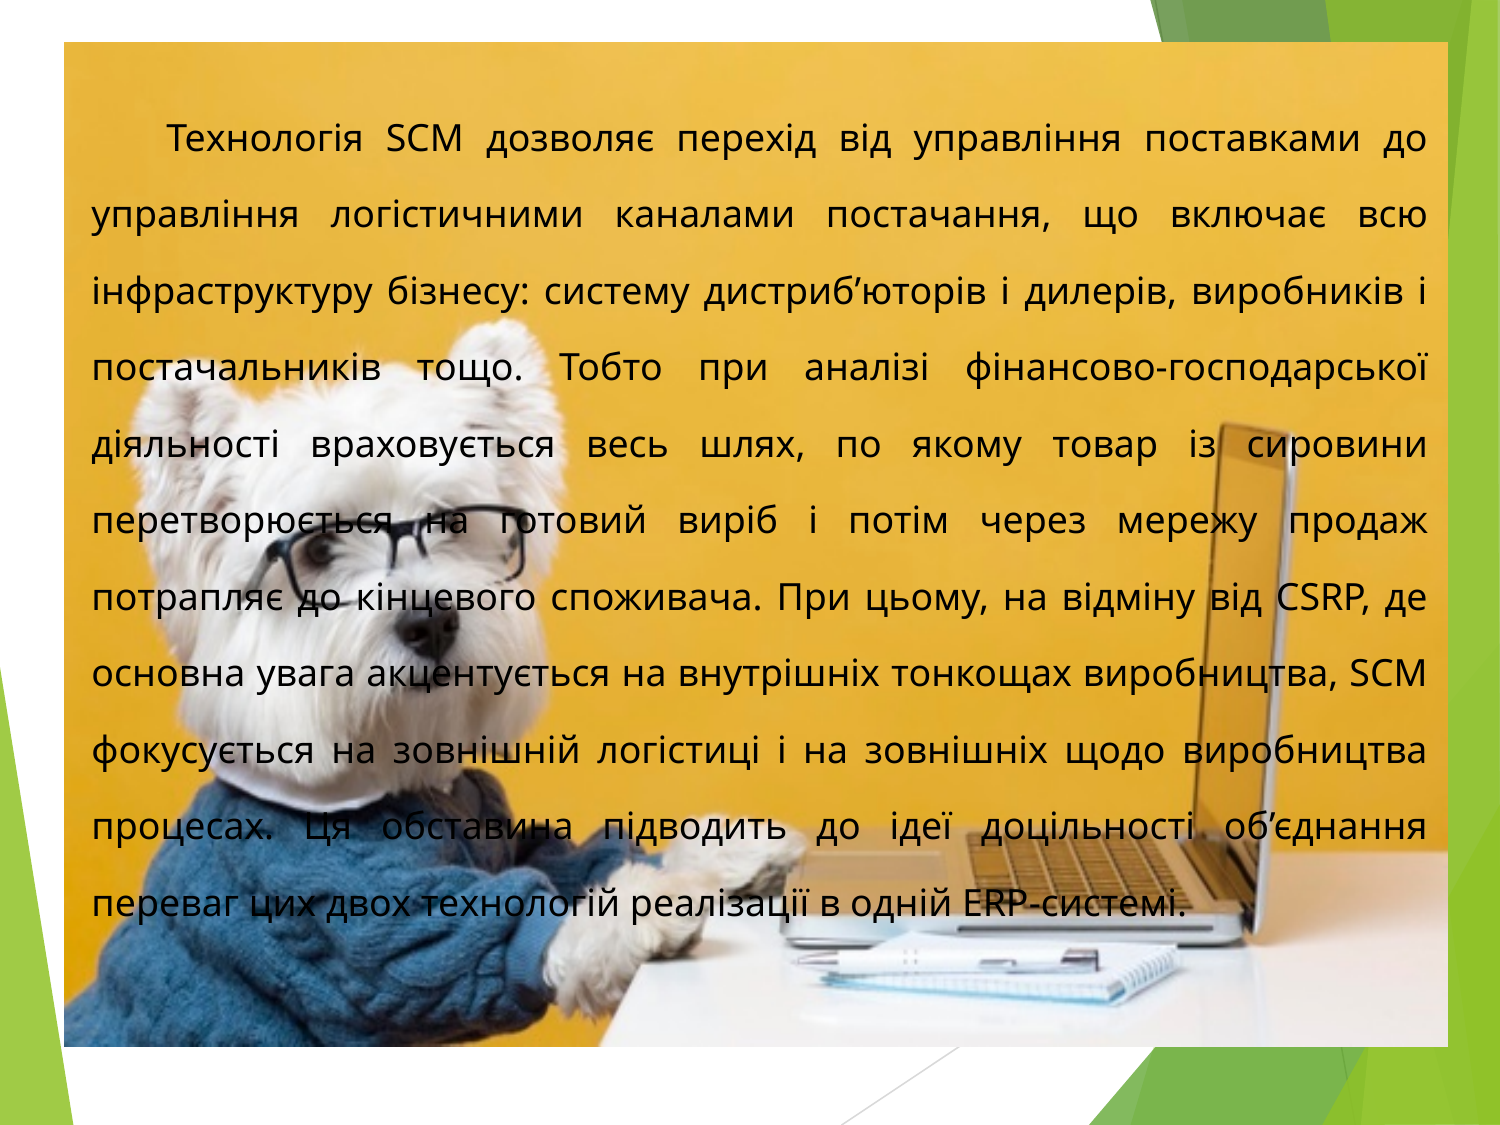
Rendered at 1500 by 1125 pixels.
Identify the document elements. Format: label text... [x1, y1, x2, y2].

text_box Технологія SCM дозволяє перехід від управління поставками до управління логістичними каналами постачання, що включає всю інфраструктуру бізнесу: систему дистриб’юторів і дилерів, виробників і постачальників тощо. Тобто при аналізі фінансово-господарської діяльності враховується весь шлях, по якому товар із сировини перетворюється на готовий виріб і потім через мережу продаж потрапляє до кінцевого споживача. При цьому, на відміну від CSRP, де основна увага акцентується на внутрішніх тонкощах виробництва, SCM фокусується на зовнішній логістиці і на зовнішніх щодо виробництва процесах. Ця обставина підводить до ідеї доцільності об’єднання переваг цих двох технологій реалізації в одній ERP-системі. [76, 78, 1447, 935]
picture [64, 42, 1448, 1047]
